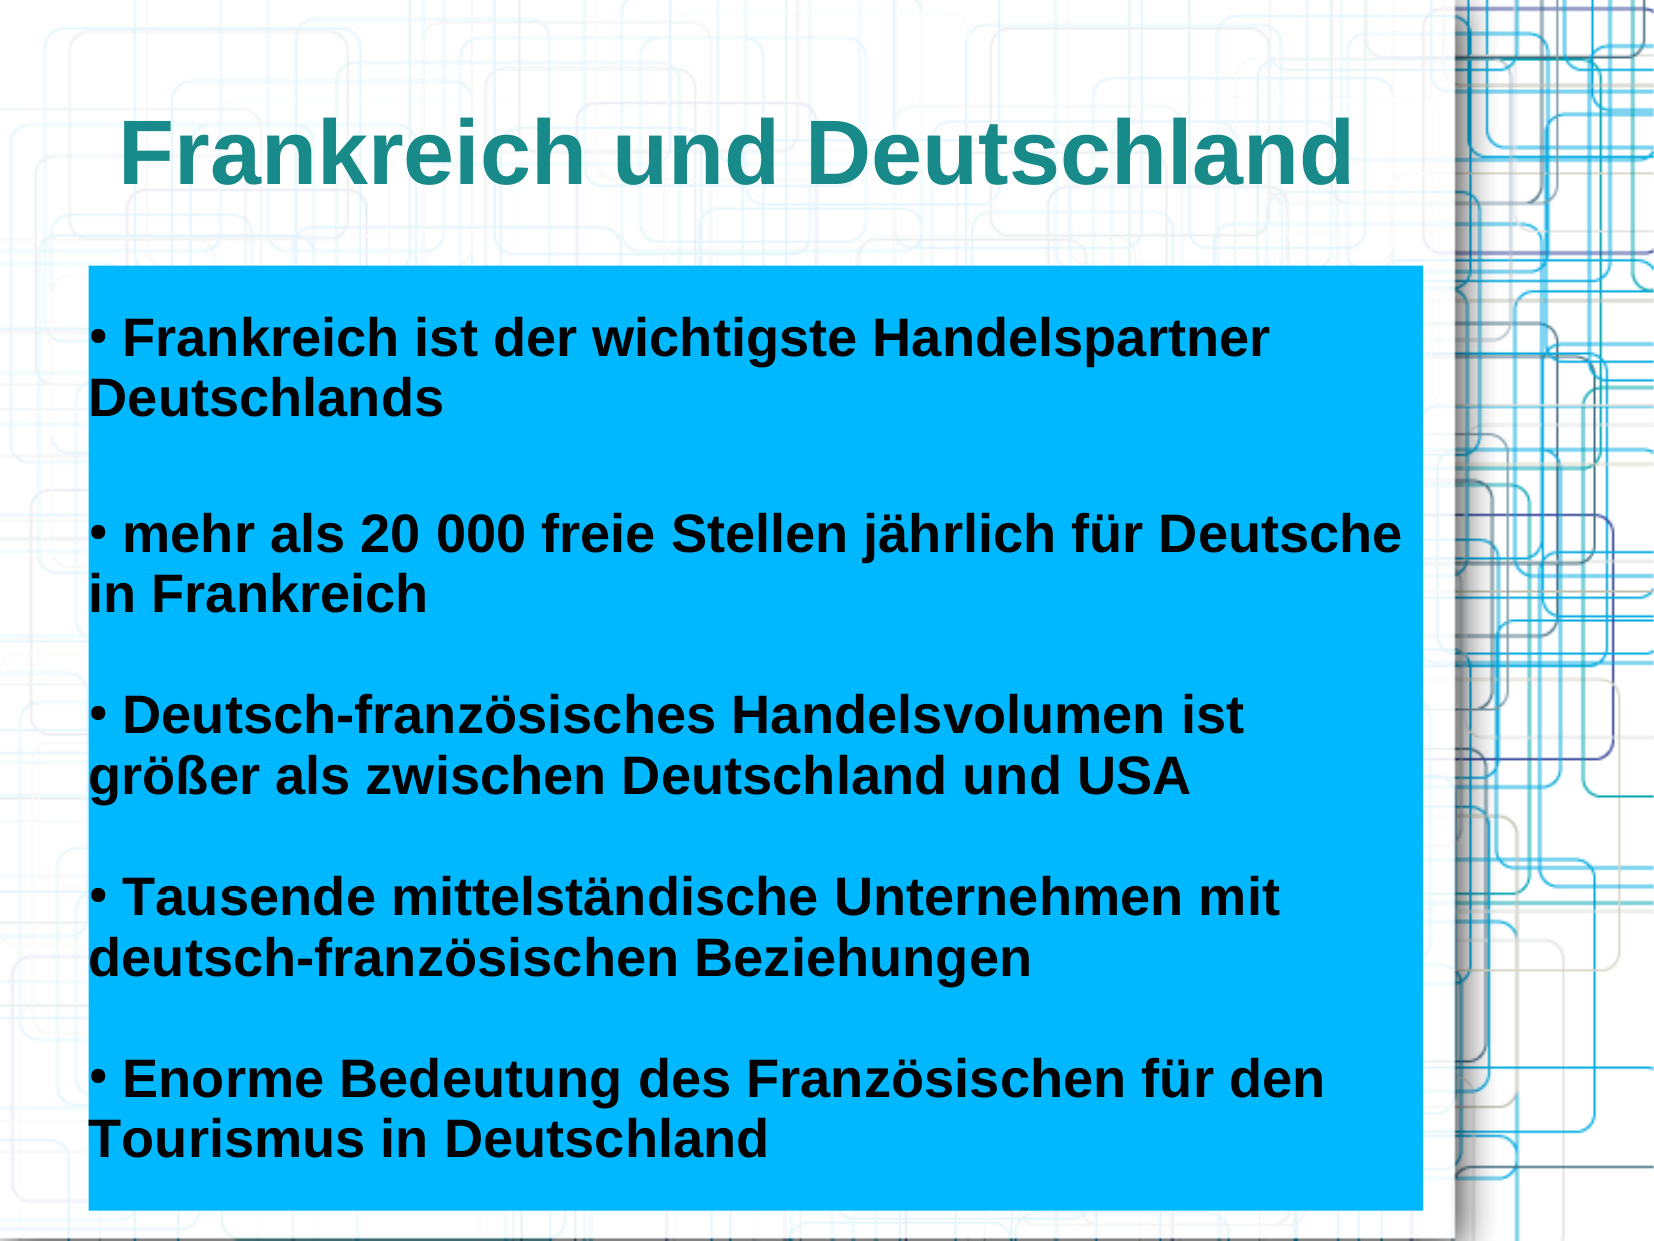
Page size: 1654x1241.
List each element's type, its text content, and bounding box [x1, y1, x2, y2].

title Frankreich und Deutschland [59, 49, 1418, 257]
subtitle Frankreich ist der wichtigste Handelspartner Deutschlands mehr als 20 000 freie Stellen jährlich für Deutsche in Frankreich Deutsch-französisches Handelsvolumen ist größer als zwischen Deutschland und USA Tausende mittelständische Unternehmen mit deutsch-französischen Beziehungen Enorme Bedeutung des Französischen für den Tourismus in Deutschland [88, 265, 1424, 1211]
picture [0, 0, 1654, 1241]
